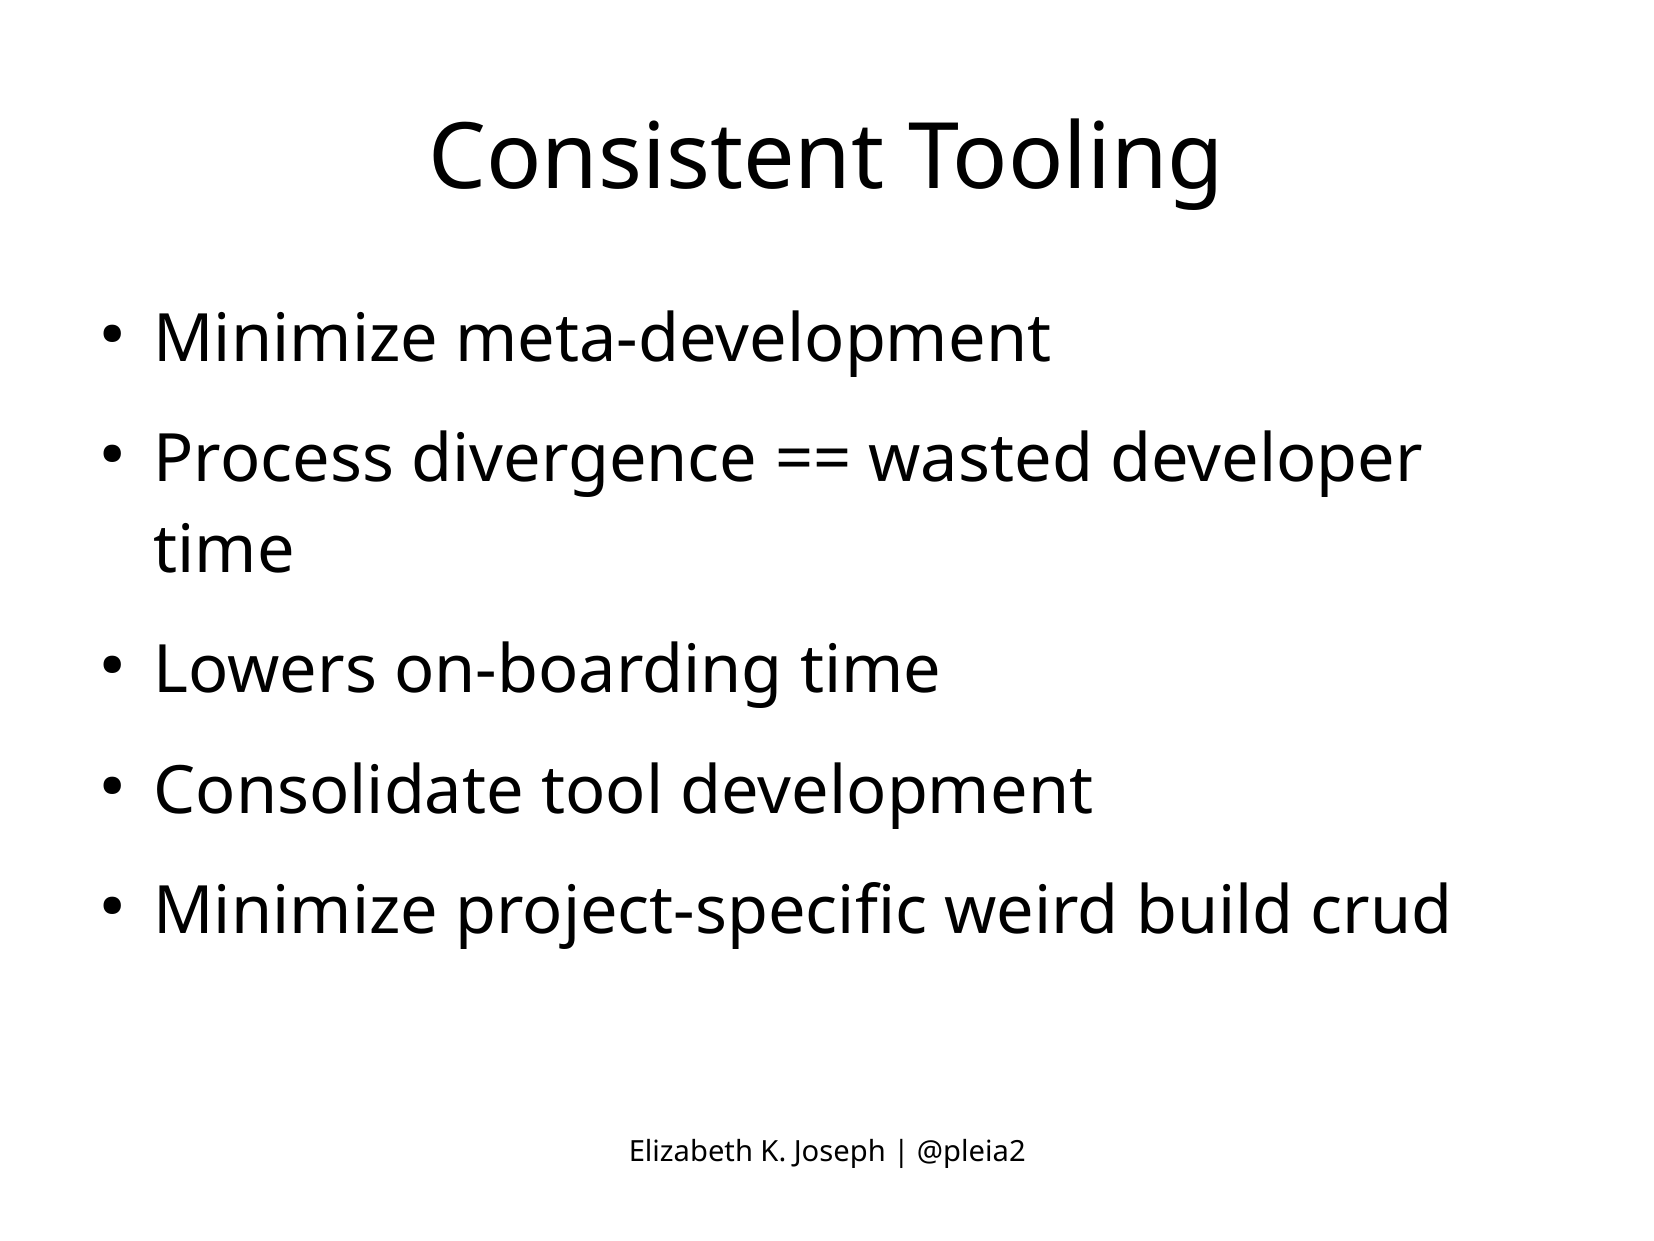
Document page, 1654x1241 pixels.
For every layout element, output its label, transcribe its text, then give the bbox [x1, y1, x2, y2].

list Minimize meta-development Process divergence == wasted developer time Lowers on-boarding time Consolidate tool development Minimize project-specific weird build crud [82, 290, 1571, 1010]
title Consistent Tooling [82, 49, 1571, 257]
